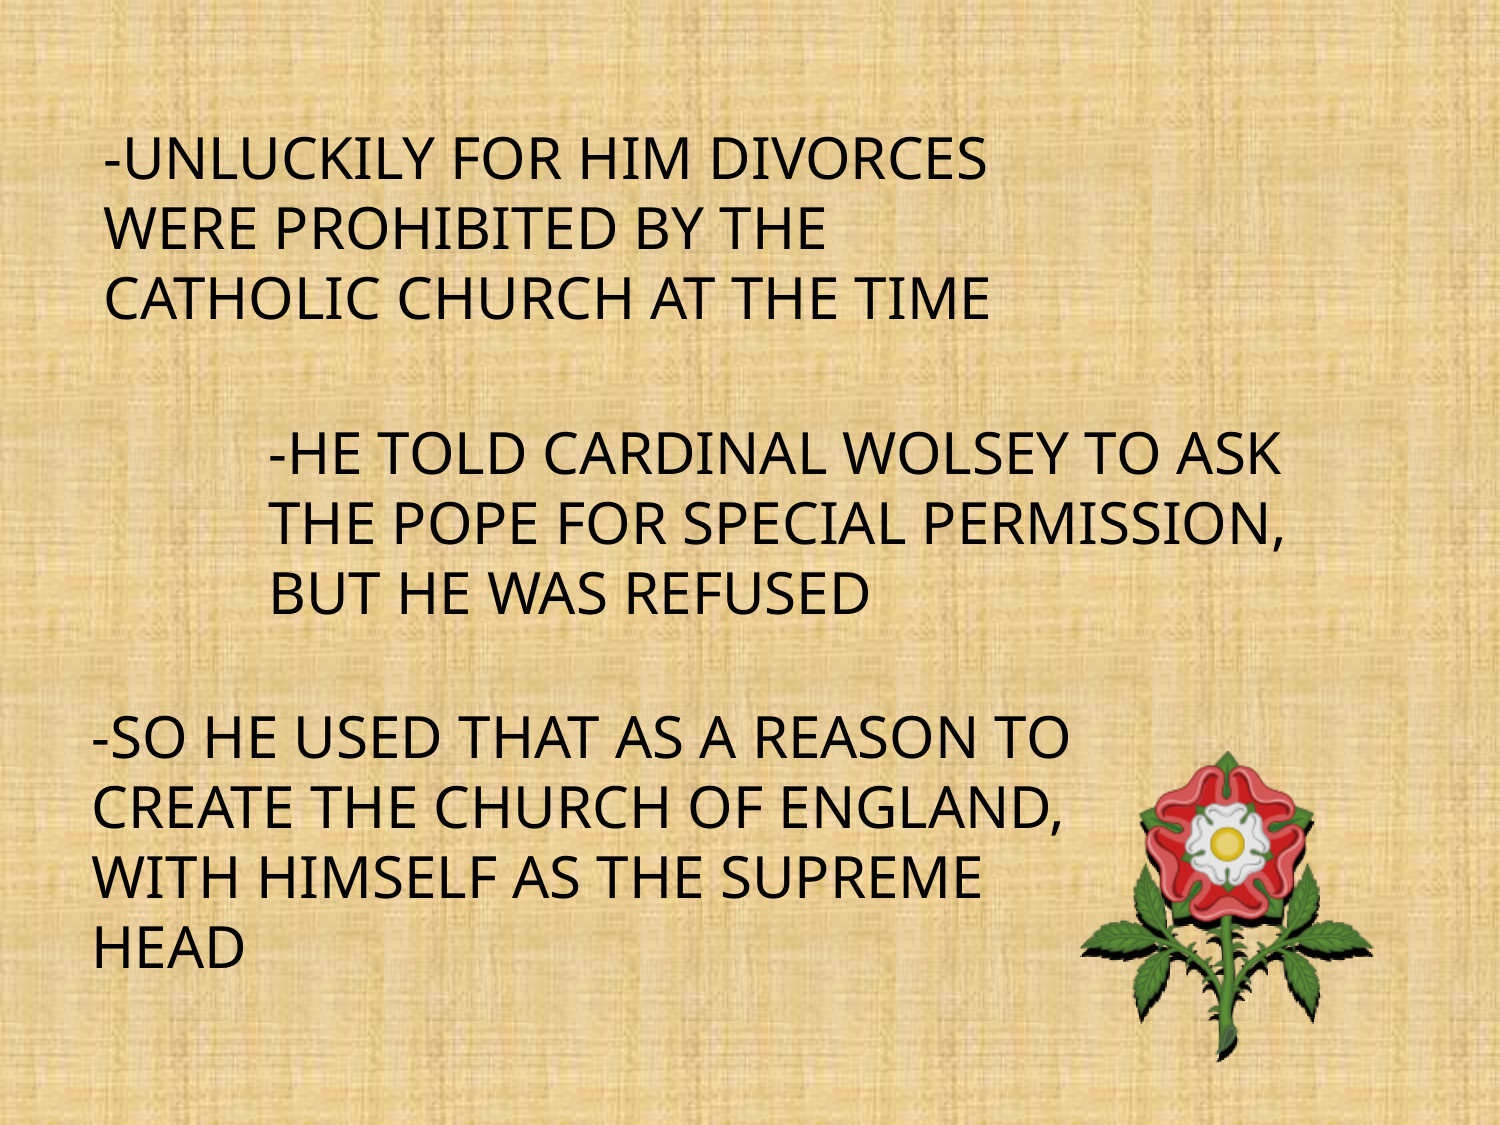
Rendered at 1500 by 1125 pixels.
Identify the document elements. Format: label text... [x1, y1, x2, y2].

text_box -UNLUCKILY FOR HIM DIVORCES WERE PROHIBITED BY THE CATHOLIC CHURCH AT THE TIME [88, 113, 1117, 339]
text_box -SO HE USED THAT AS A REASON TO CREATE THE CHURCH OF ENGLAND, WITH HIMSELF AS THE SUPREME HEAD [76, 692, 1105, 988]
text_box -HE TOLD CARDINAL WOLSEY TO ASK THE POPE FOR SPECIAL PERMISSION, BUT HE WAS REFUSED [253, 408, 1412, 634]
picture [0, 0, 1500, 1125]
